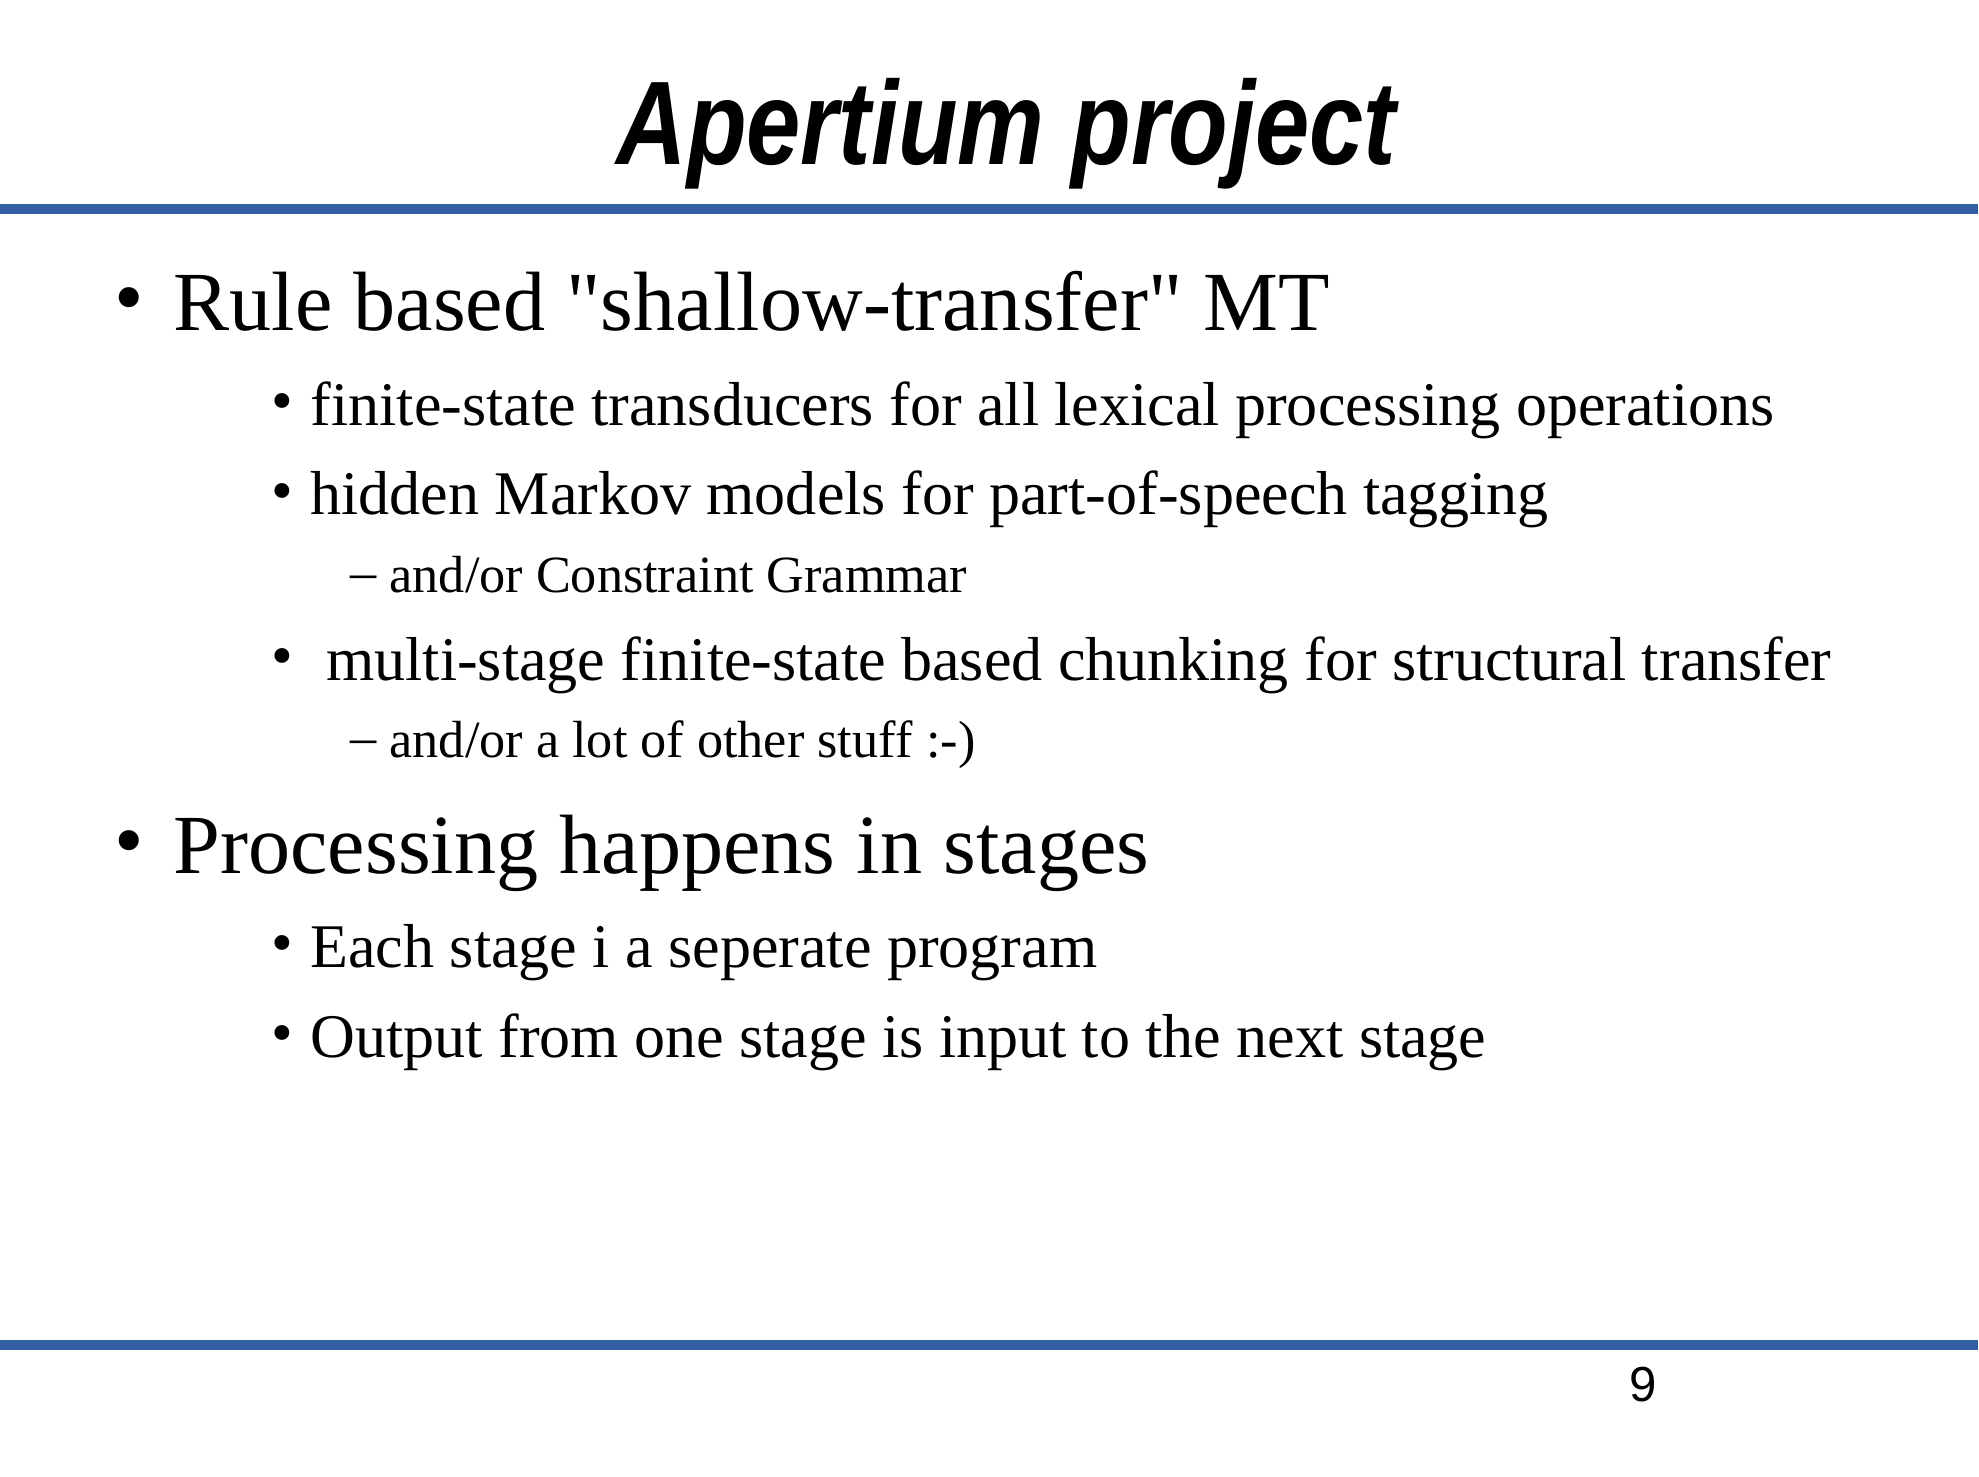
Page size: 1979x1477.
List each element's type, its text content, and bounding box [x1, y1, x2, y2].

title Apertium project [0, 30, 1979, 203]
list Rule based "shallow-transfer" MT finite-state transducers for all lexical processing operations hidden Markov models for part-of-speech tagging and/or Constraint Grammar multi-stage finite-state based chunking for structural transfer and/or a lot of other stuff :-) Processing happens in stages Each stage i a seperate program Output from one stage is input to the next stage [98, 238, 1880, 1477]
